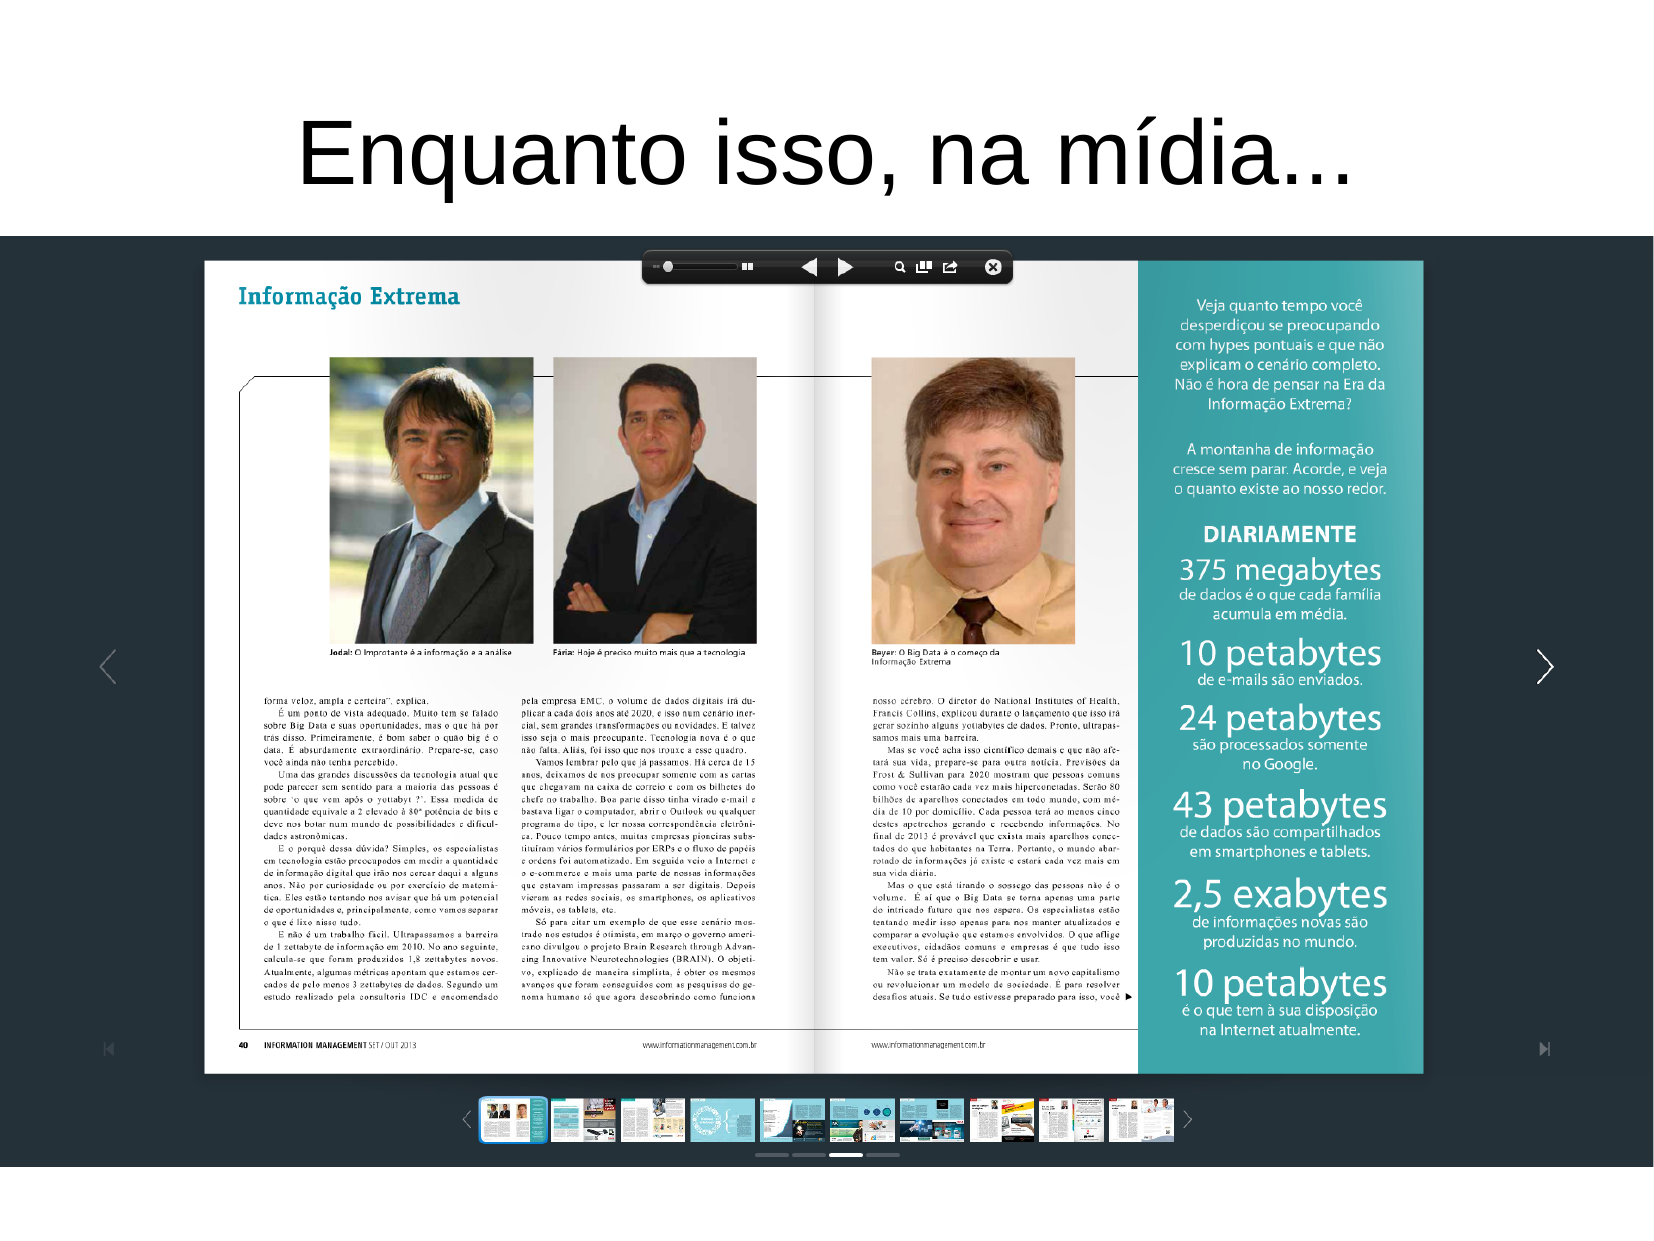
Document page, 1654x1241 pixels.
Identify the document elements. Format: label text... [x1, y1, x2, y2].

picture [0, 236, 1654, 1167]
title Enquanto isso, na mídia... [82, 49, 1571, 236]
